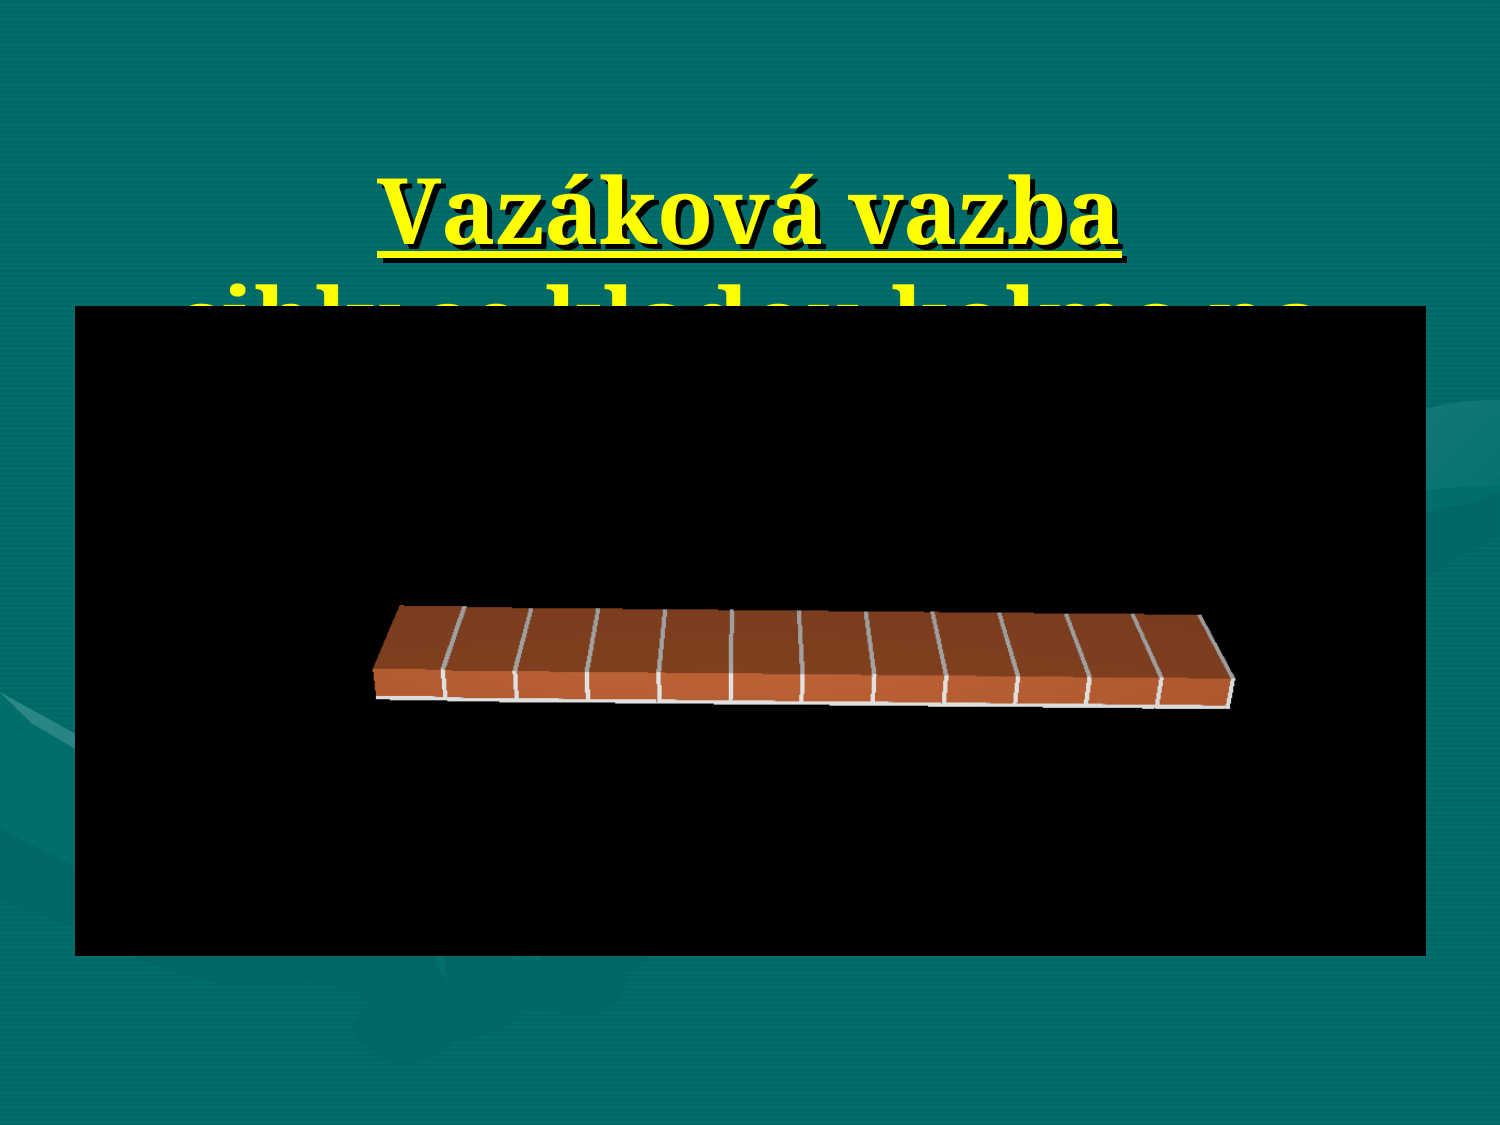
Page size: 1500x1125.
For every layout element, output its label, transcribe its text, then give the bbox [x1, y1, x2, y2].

picture [75, 306, 1426, 956]
title Vazáková vazba cihly se kladou kolmo na podélnou osu zdi [75, 45, 1426, 233]
